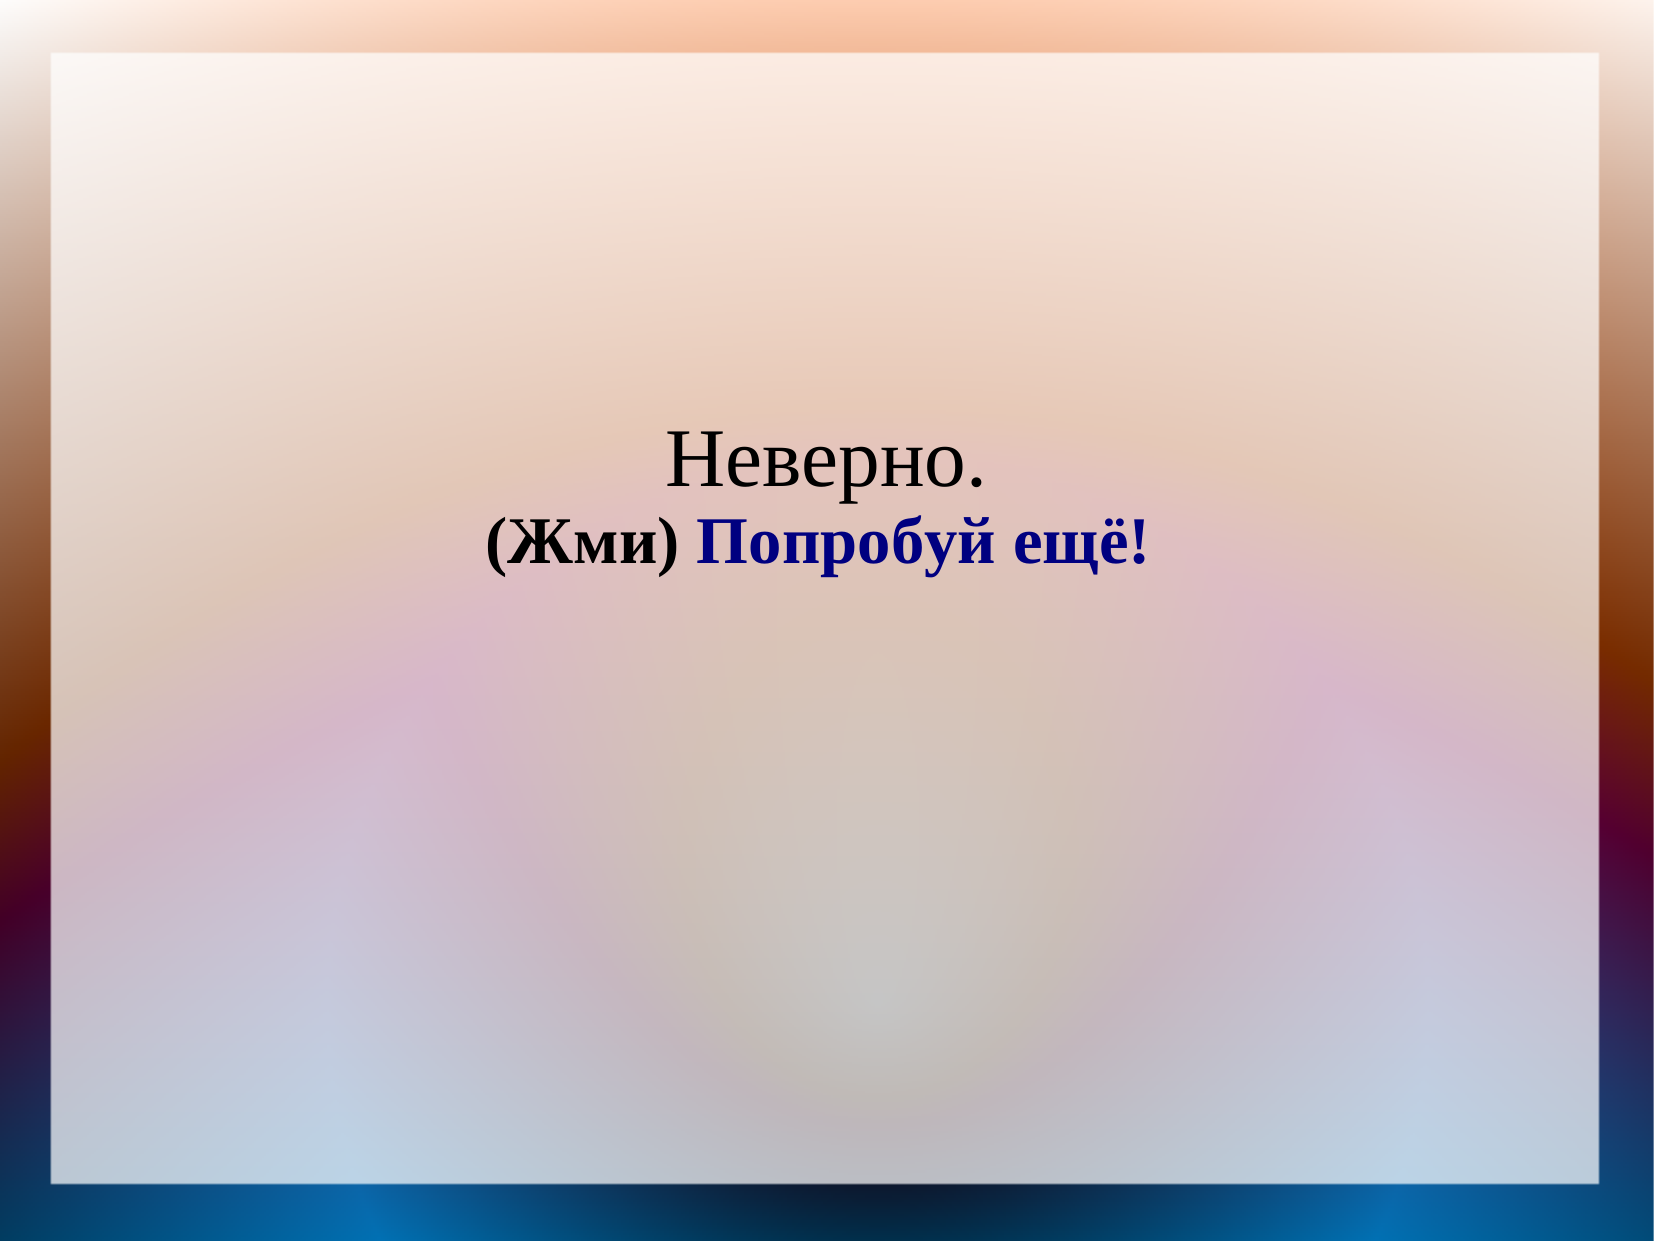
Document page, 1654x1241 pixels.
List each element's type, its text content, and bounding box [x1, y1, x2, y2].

subtitle Неверно. (Жми) Попробуй ещё! [82, 55, 1571, 1010]
picture [0, 0, 1654, 1241]
